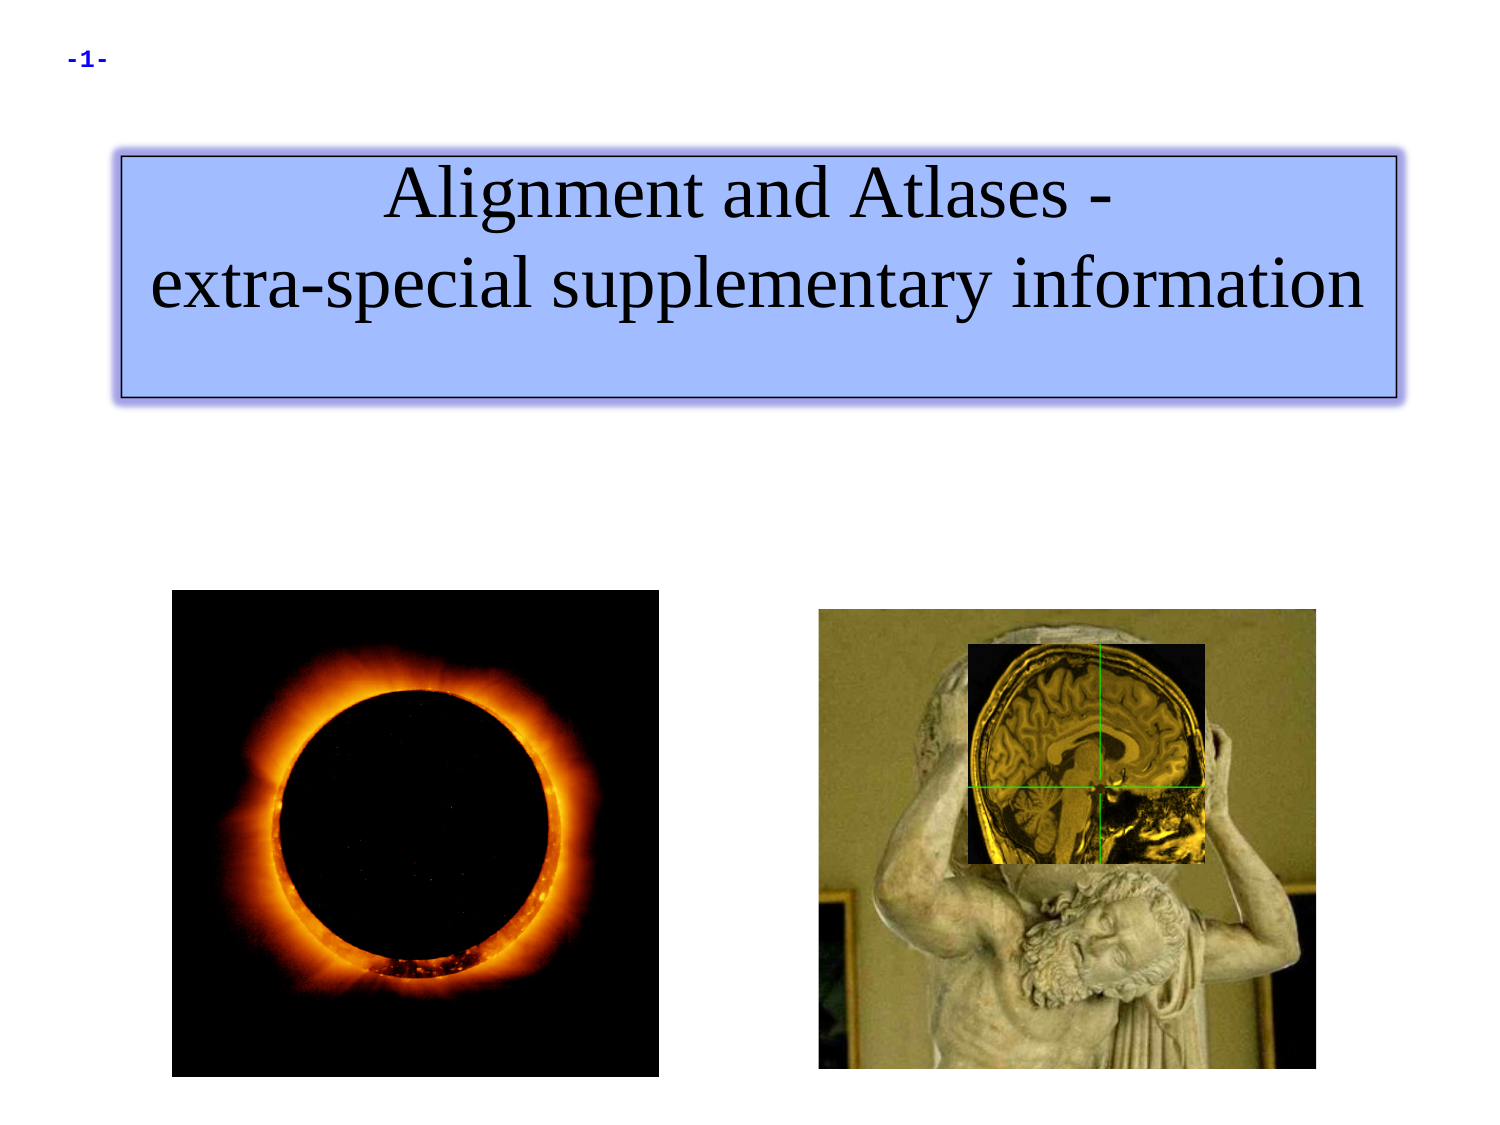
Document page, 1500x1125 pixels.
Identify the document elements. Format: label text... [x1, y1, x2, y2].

picture [102, 137, 1415, 417]
picture [172, 590, 659, 1077]
picture [818, 609, 1317, 1069]
text_box Alignment and Atlases - extra-special supplementary information [121, 157, 1396, 398]
